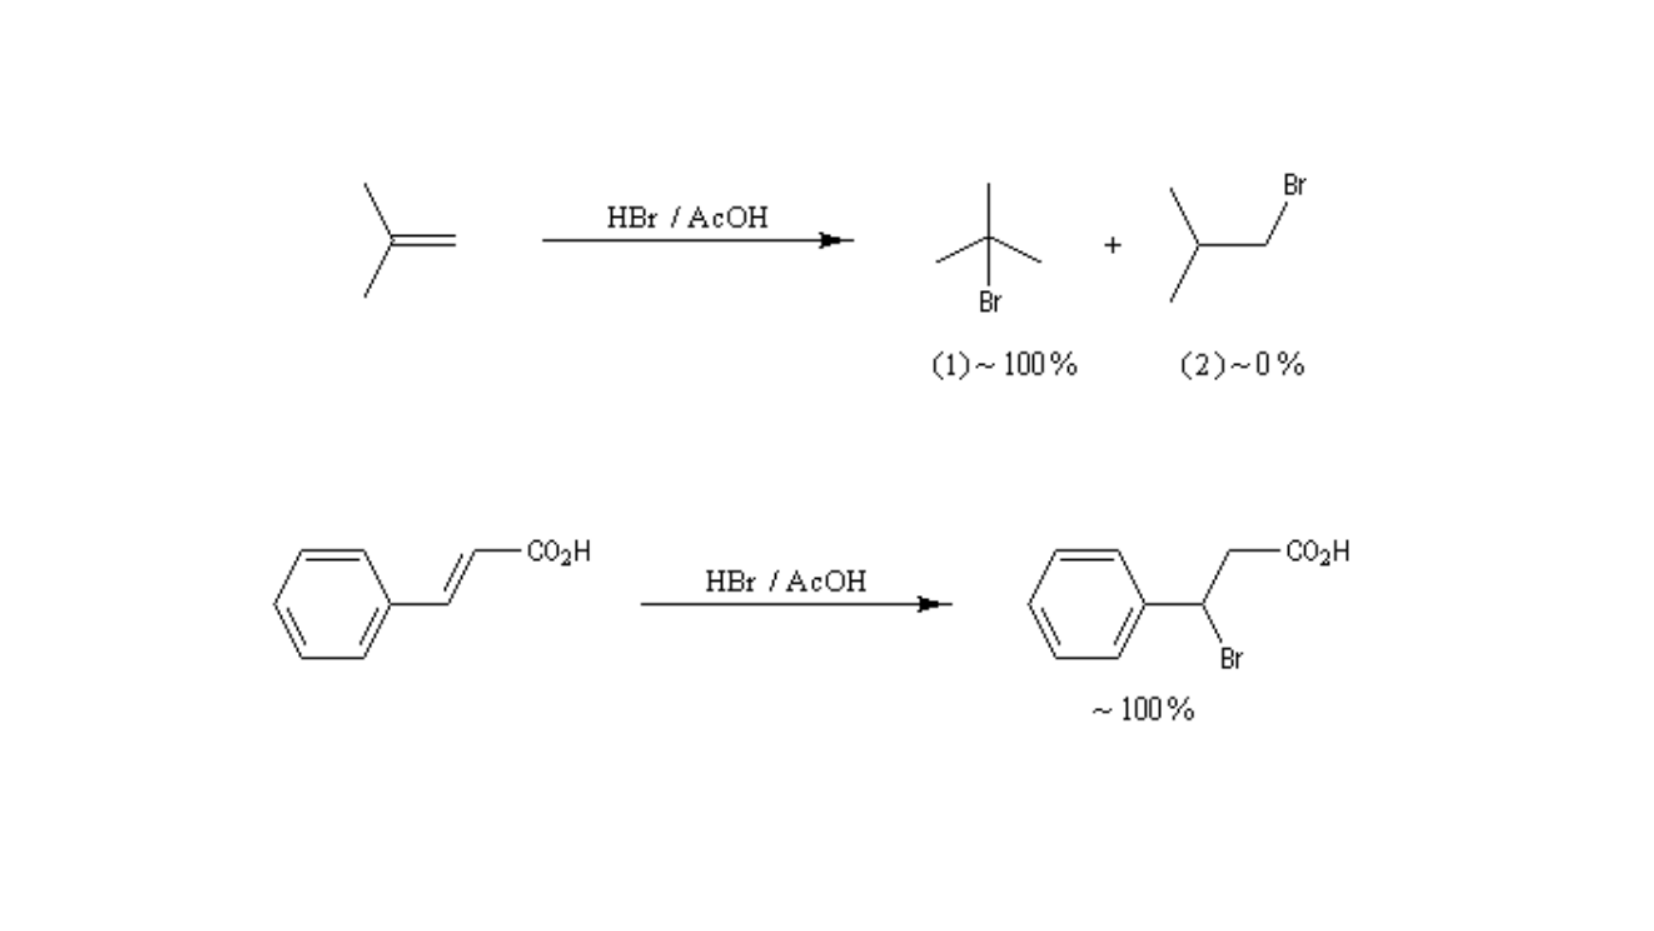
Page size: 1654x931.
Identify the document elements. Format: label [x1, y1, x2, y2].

picture [202, 154, 1452, 773]
